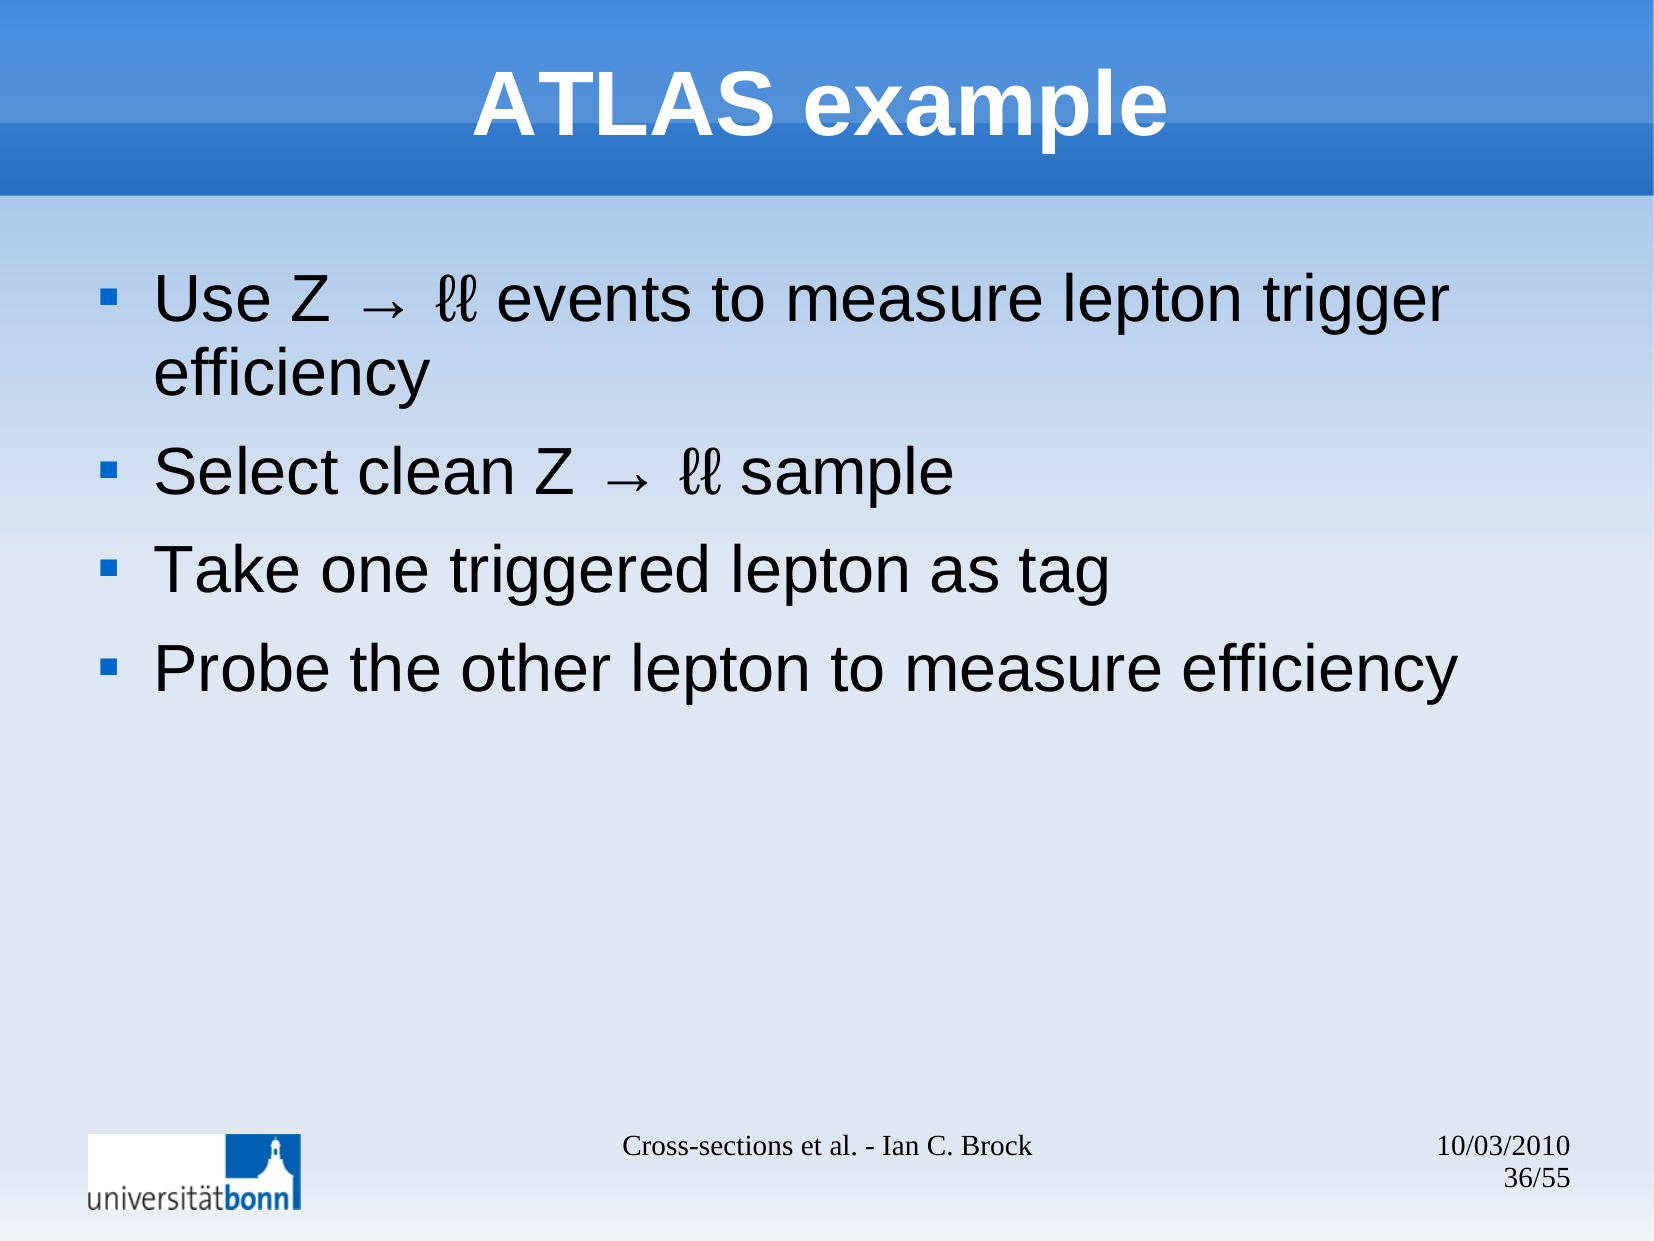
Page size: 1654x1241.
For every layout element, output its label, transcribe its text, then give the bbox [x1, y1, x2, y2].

list Use Z → ℓℓ events to measure lepton trigger efficiency Select clean Z → ℓℓ sample Take one triggered lepton as tag Probe the other lepton to measure efficiency [82, 260, 1571, 1065]
picture [0, 0, 1654, 1241]
title ATLAS example [76, 7, 1565, 200]
